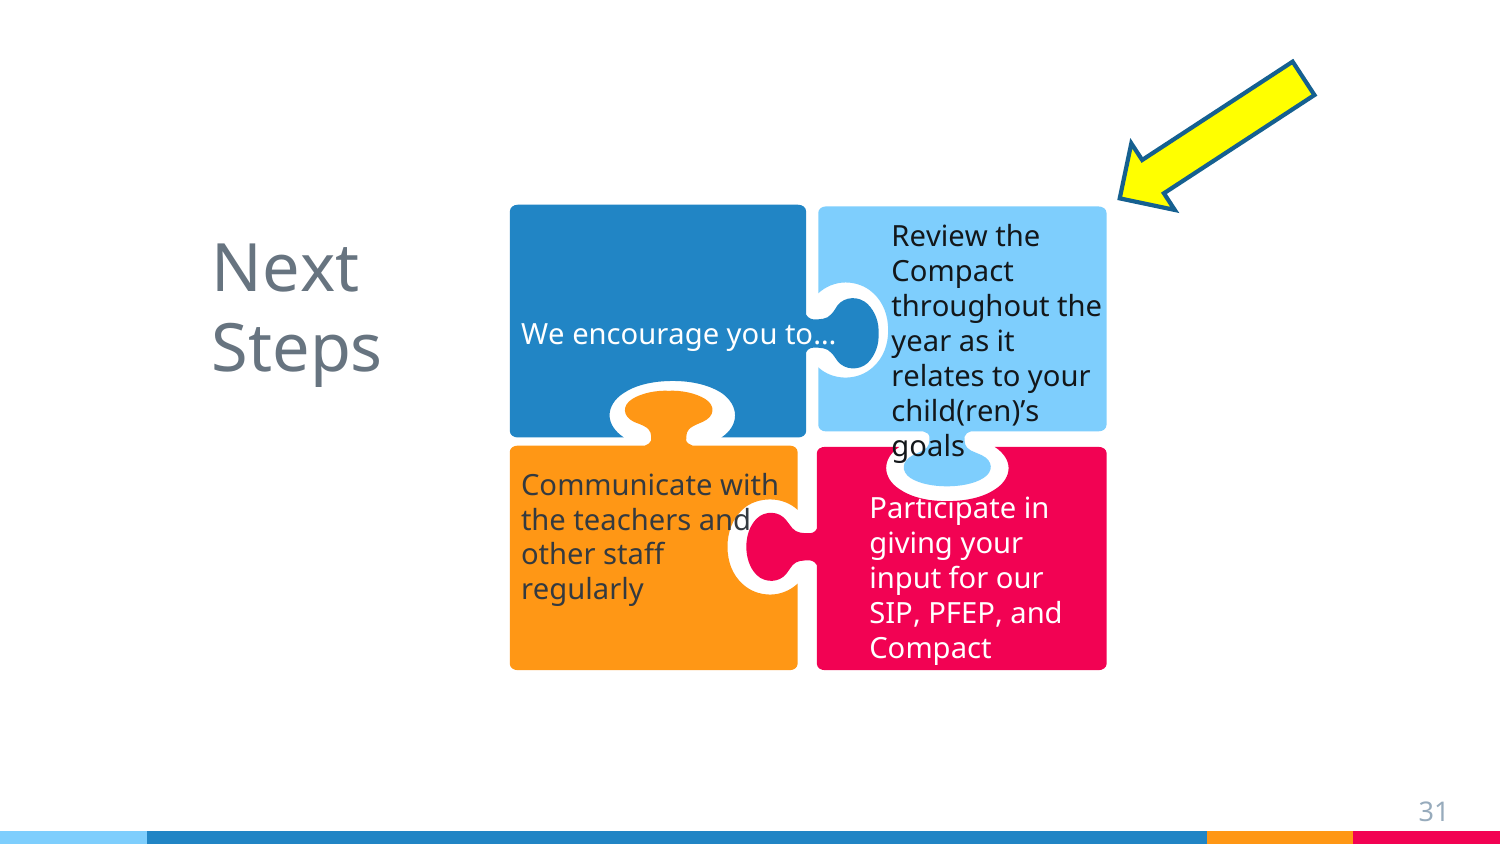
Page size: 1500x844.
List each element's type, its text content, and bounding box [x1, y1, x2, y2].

text_box Review the Compact throughout the year as it relates to your child(ren)’s goals [876, 210, 1125, 470]
text_box We encourage you to… [509, 204, 876, 438]
text_box [1403, 779, 1494, 844]
text_box [1003, 470, 1107, 671]
text_box Participate in giving your input for our SIP, PFEP, and Compact [854, 482, 1099, 672]
text_box [818, 206, 1106, 296]
text_box [1119, 61, 1315, 210]
text_box [818, 364, 876, 432]
title Next Steps [196, 210, 509, 351]
text_box [746, 446, 892, 671]
text_box Communicate with the teachers and other staff regularly [509, 390, 798, 671]
text_box [904, 470, 991, 482]
